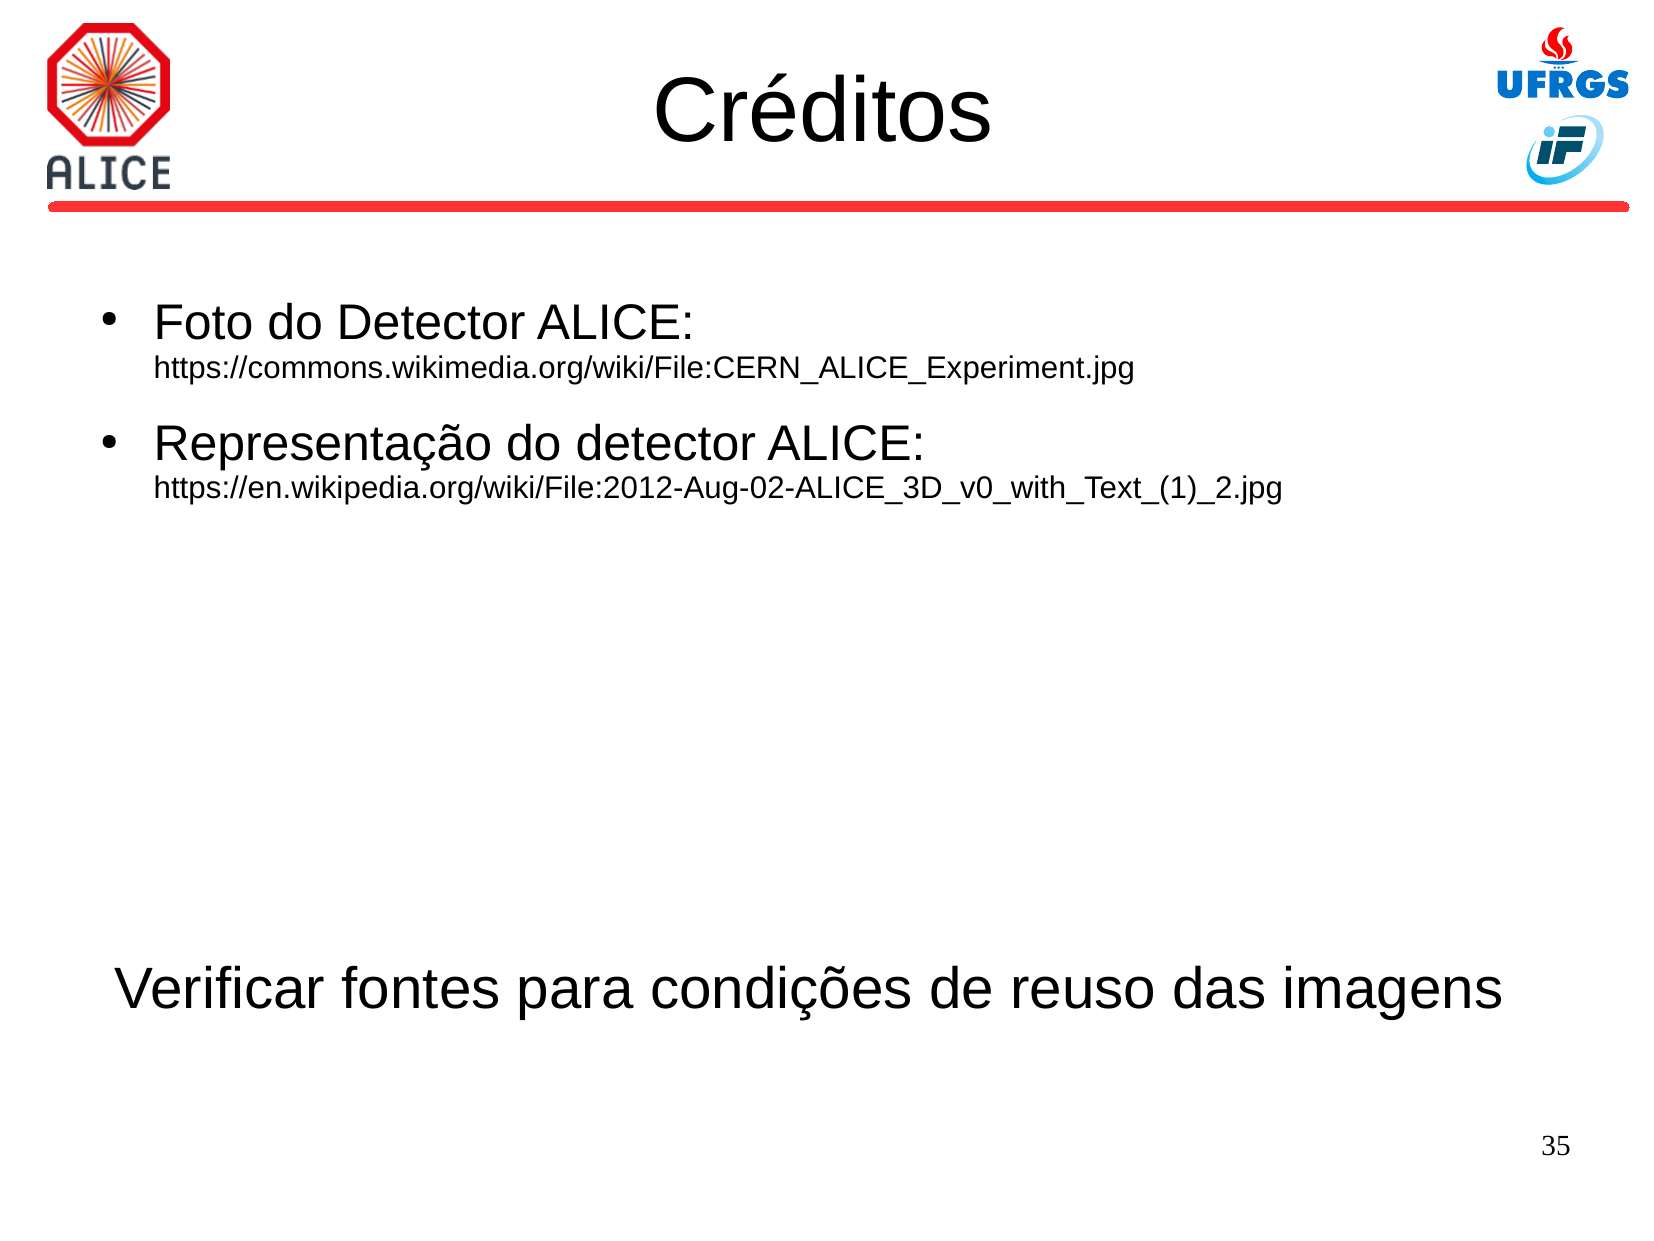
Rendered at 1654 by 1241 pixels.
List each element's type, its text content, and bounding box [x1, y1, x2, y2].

picture [1526, 153, 1531, 162]
text_box Verificar fontes para condições de reuso das imagens [0, 885, 1644, 1091]
picture [1542, 176, 1558, 185]
picture [47, 23, 170, 190]
title Créditos [193, 5, 1453, 213]
list Foto do Detector ALICE: https://commons.wikimedia.org/wiki/File:CERN_ALICE_Experiment.jpg Representação do detector ALICE: https://en.wikipedia.org/wiki/File:2012-Aug-02-ALICE_3D_v0_with_Text_(1)_2.jpg [82, 290, 1571, 885]
picture [1497, 27, 1629, 103]
